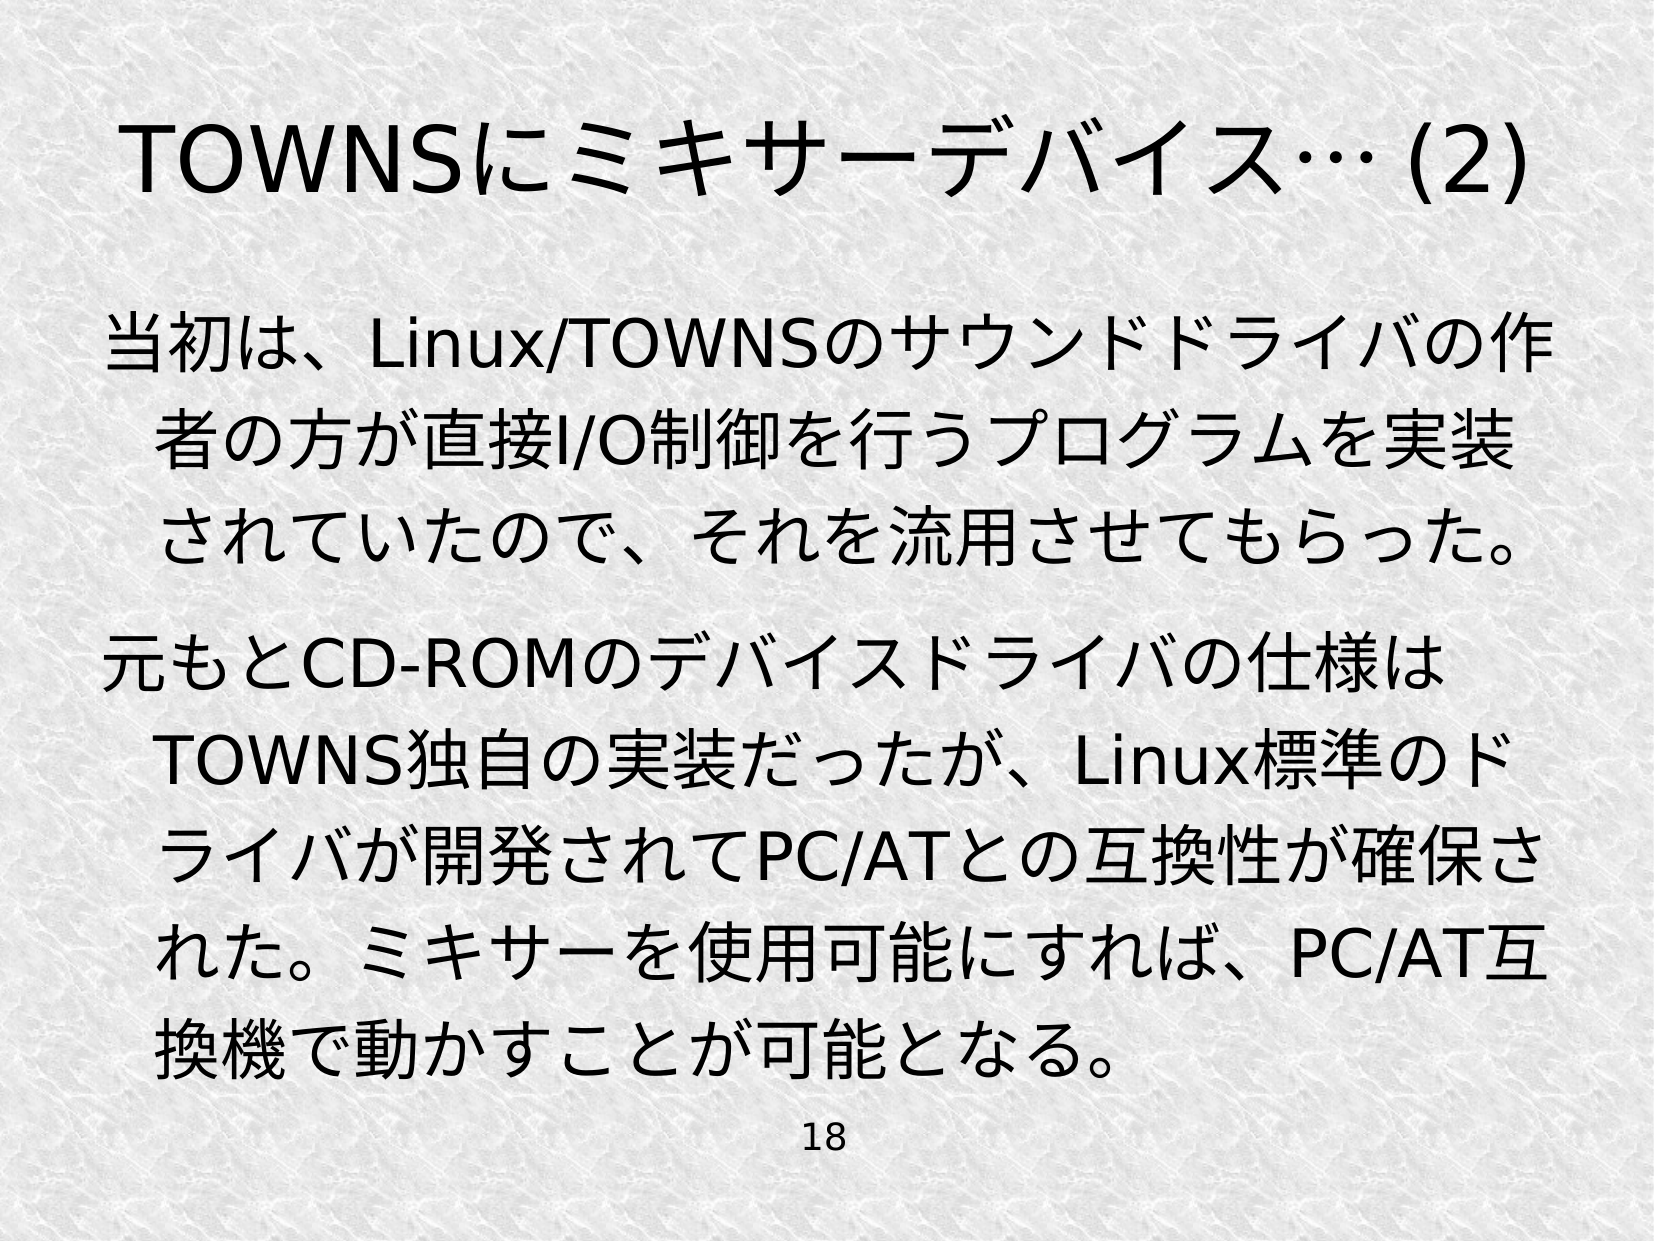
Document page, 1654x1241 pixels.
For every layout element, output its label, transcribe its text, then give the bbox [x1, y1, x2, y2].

list 当初は、Linux/TOWNSのサウンドドライバの作者の方が直接I/O制御を行うプログラムを実装されていたので、それを流用させてもらった。 元もとCD-ROMのデバイスドライバの仕様はTOWNS独自の実装だったが、Linux標準のドライバが開発されてPC/ATとの互換性が確保された。ミキサーを使用可能にすれば、PC/AT互換機で動かすことが可能となる。 [82, 290, 1571, 1109]
title TOWNSにミキサーデバイス… (2) [82, 49, 1571, 257]
text_box <番号> [752, 1108, 895, 1182]
picture [0, 0, 1654, 1241]
